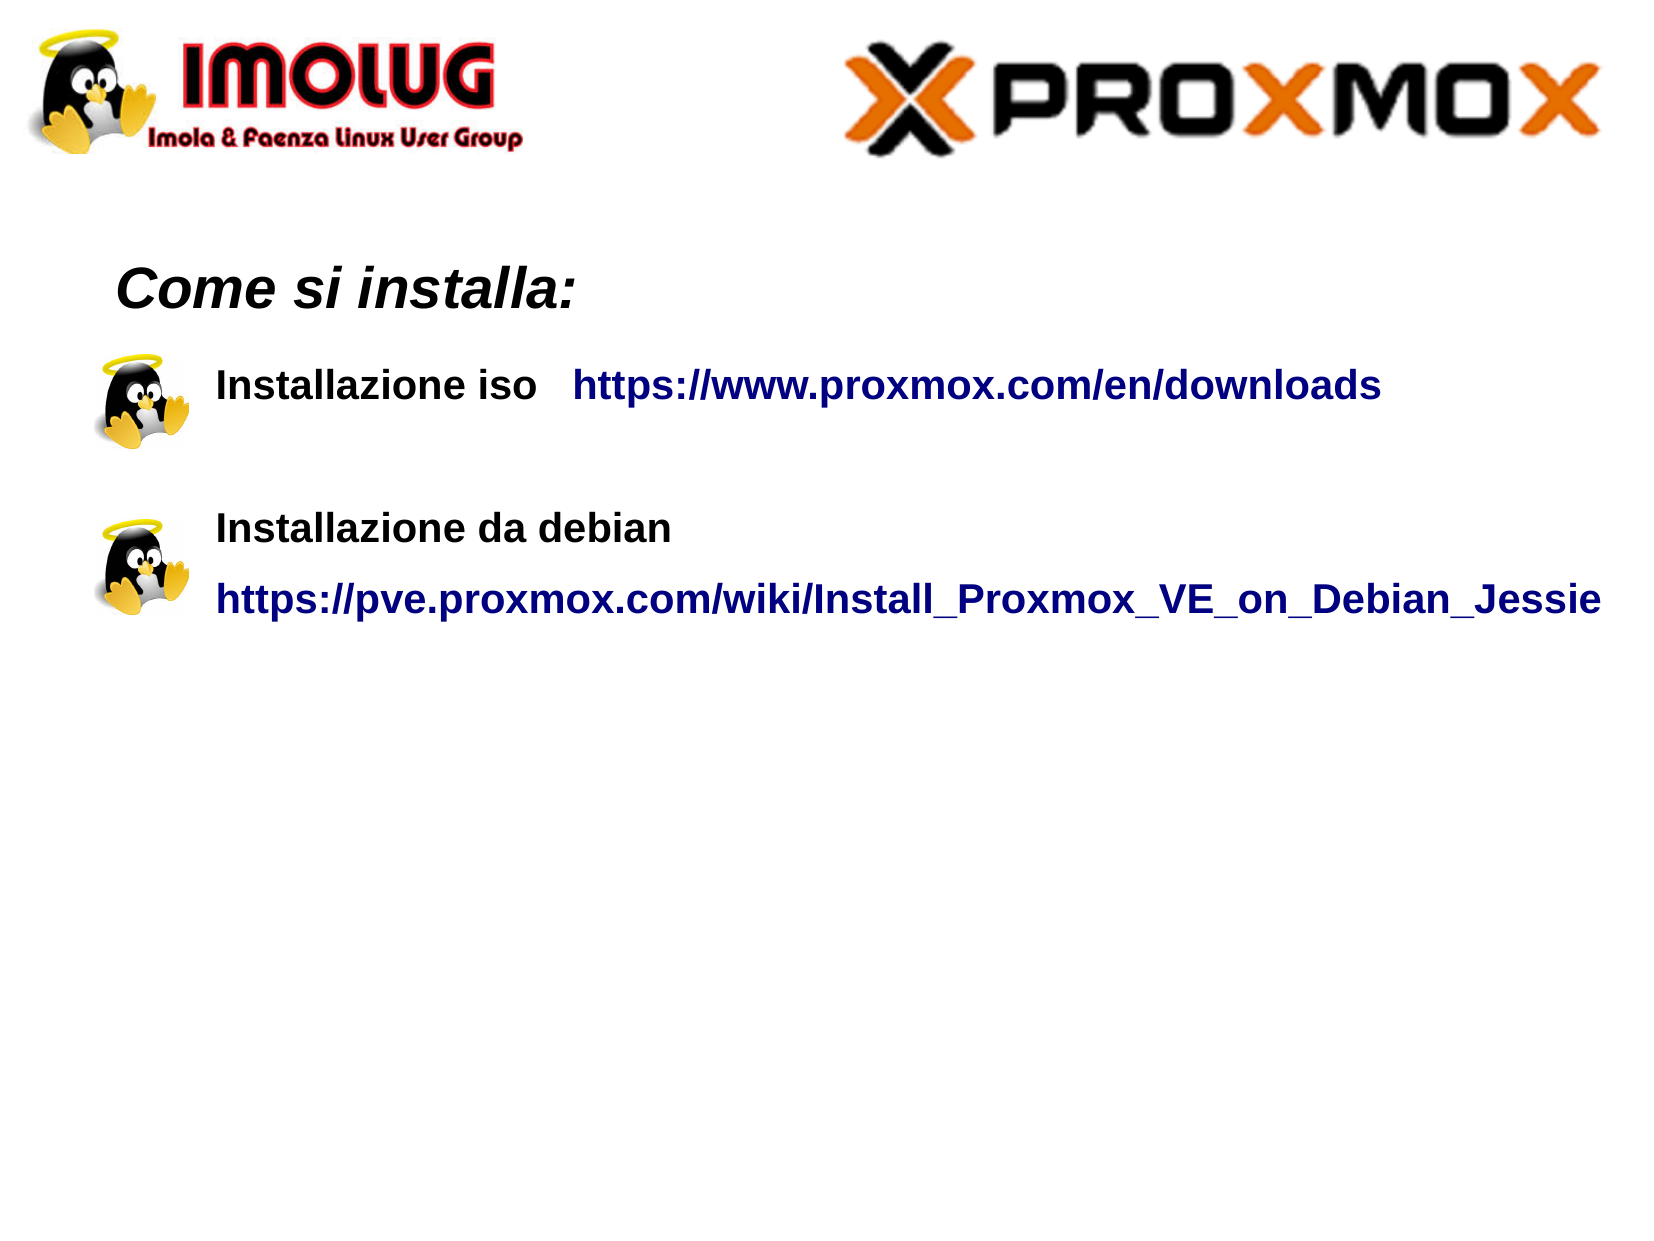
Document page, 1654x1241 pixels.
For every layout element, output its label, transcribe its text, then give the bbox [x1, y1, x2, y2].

picture [94, 354, 189, 449]
picture [23, 28, 523, 154]
text_box Installazione iso https://www.proxmox.com/en/downloads Installazione da debian https://pve.proxmox.com/wiki/Install_Proxmox_VE_on_Debian_Jessie [200, 354, 1619, 869]
picture [94, 519, 189, 615]
picture [826, 35, 1631, 189]
text_box Come si installa: [100, 248, 869, 328]
